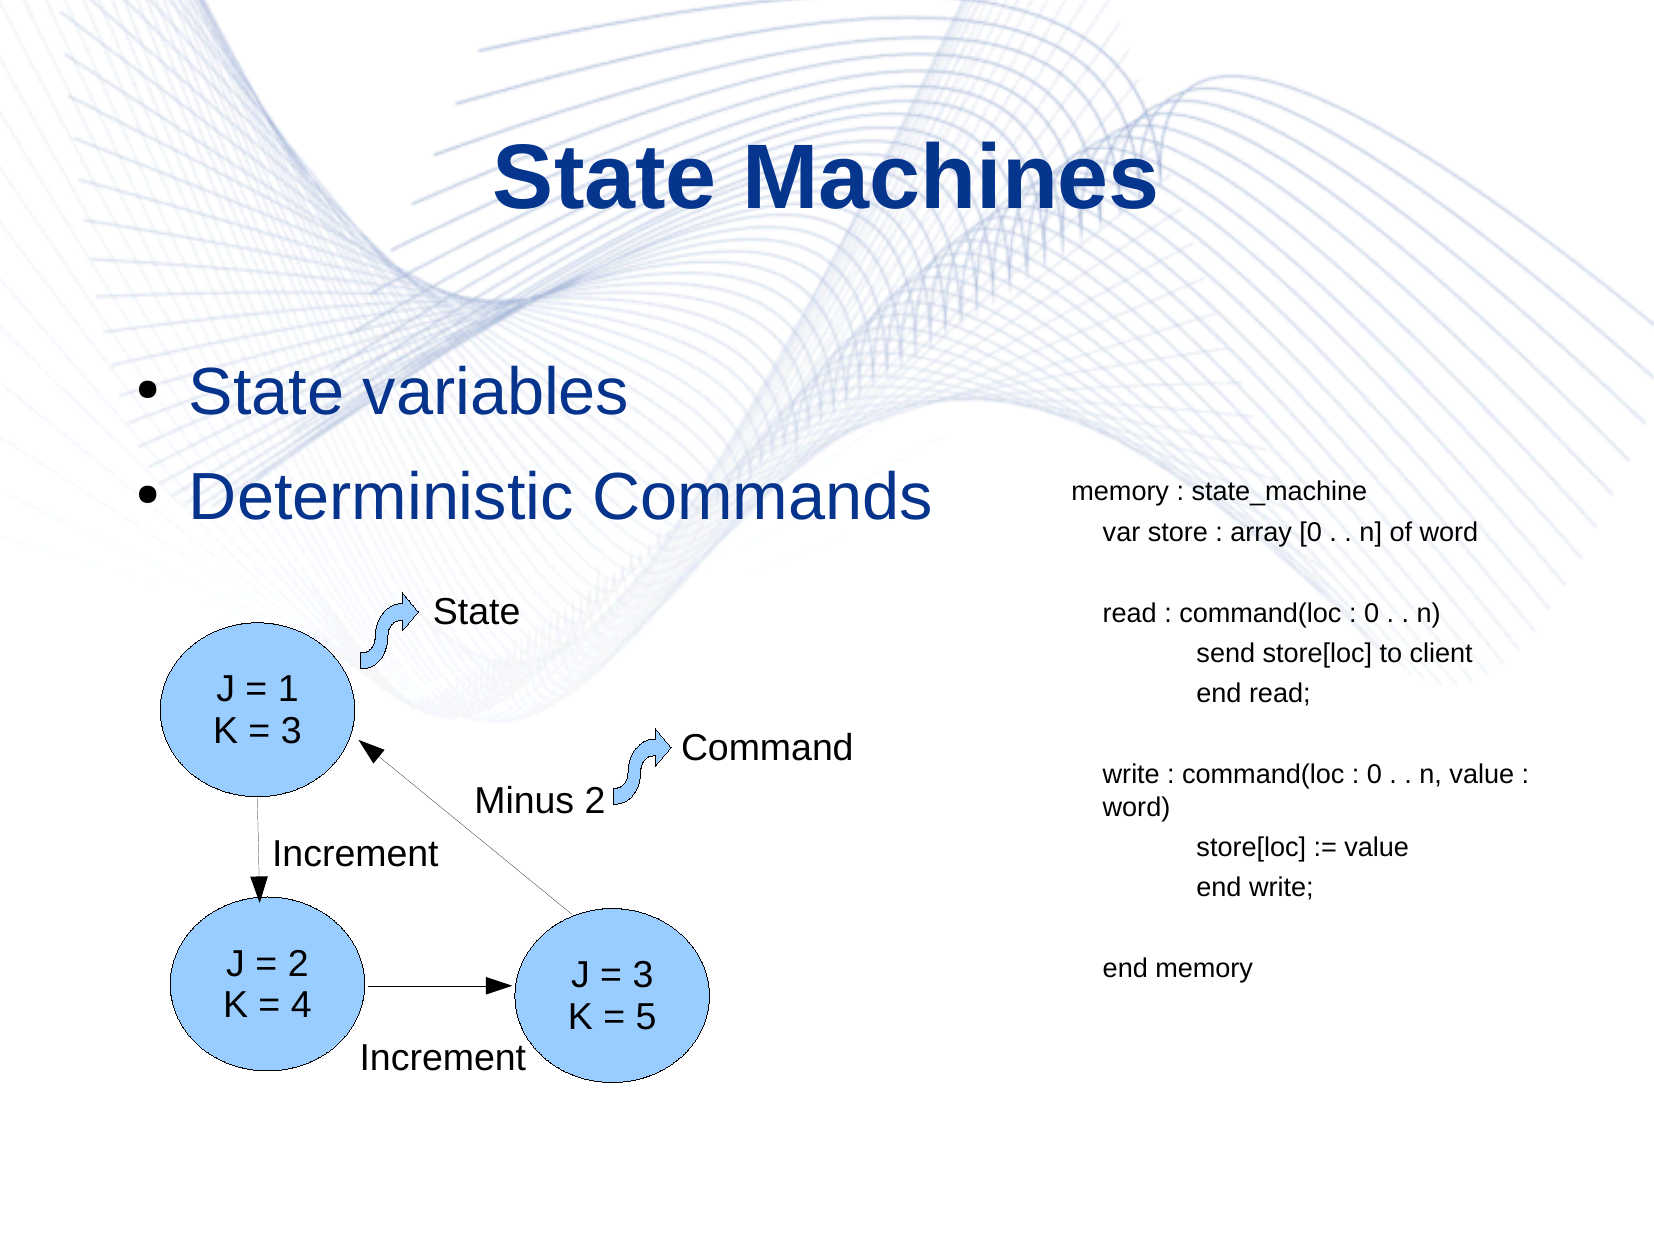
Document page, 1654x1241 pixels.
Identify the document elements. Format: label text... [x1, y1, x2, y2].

text_box [360, 592, 419, 669]
picture [0, 0, 1654, 1241]
text_box Increment [257, 824, 454, 882]
list State variables Deterministic Commands [118, 354, 1021, 1108]
text_box Increment [344, 1029, 541, 1087]
text_box State [418, 583, 536, 641]
text_box J = 3 K = 5 [514, 908, 710, 1083]
title State Machines [118, 59, 1536, 296]
text_box memory : state_machine var store : array [0 . . n] of word read : command(loc : 0 . . n) send store[loc] to client end read; write : command(loc : 0 . . n, value : word) store[loc] := value end write; end memory [1031, 461, 1593, 1005]
text_box Minus 2 [459, 772, 621, 829]
text_box J = 2 K = 4 [170, 896, 365, 1071]
text_box [613, 728, 666, 805]
text_box Command [666, 719, 869, 777]
text_box J = 1 K = 3 [160, 622, 355, 797]
